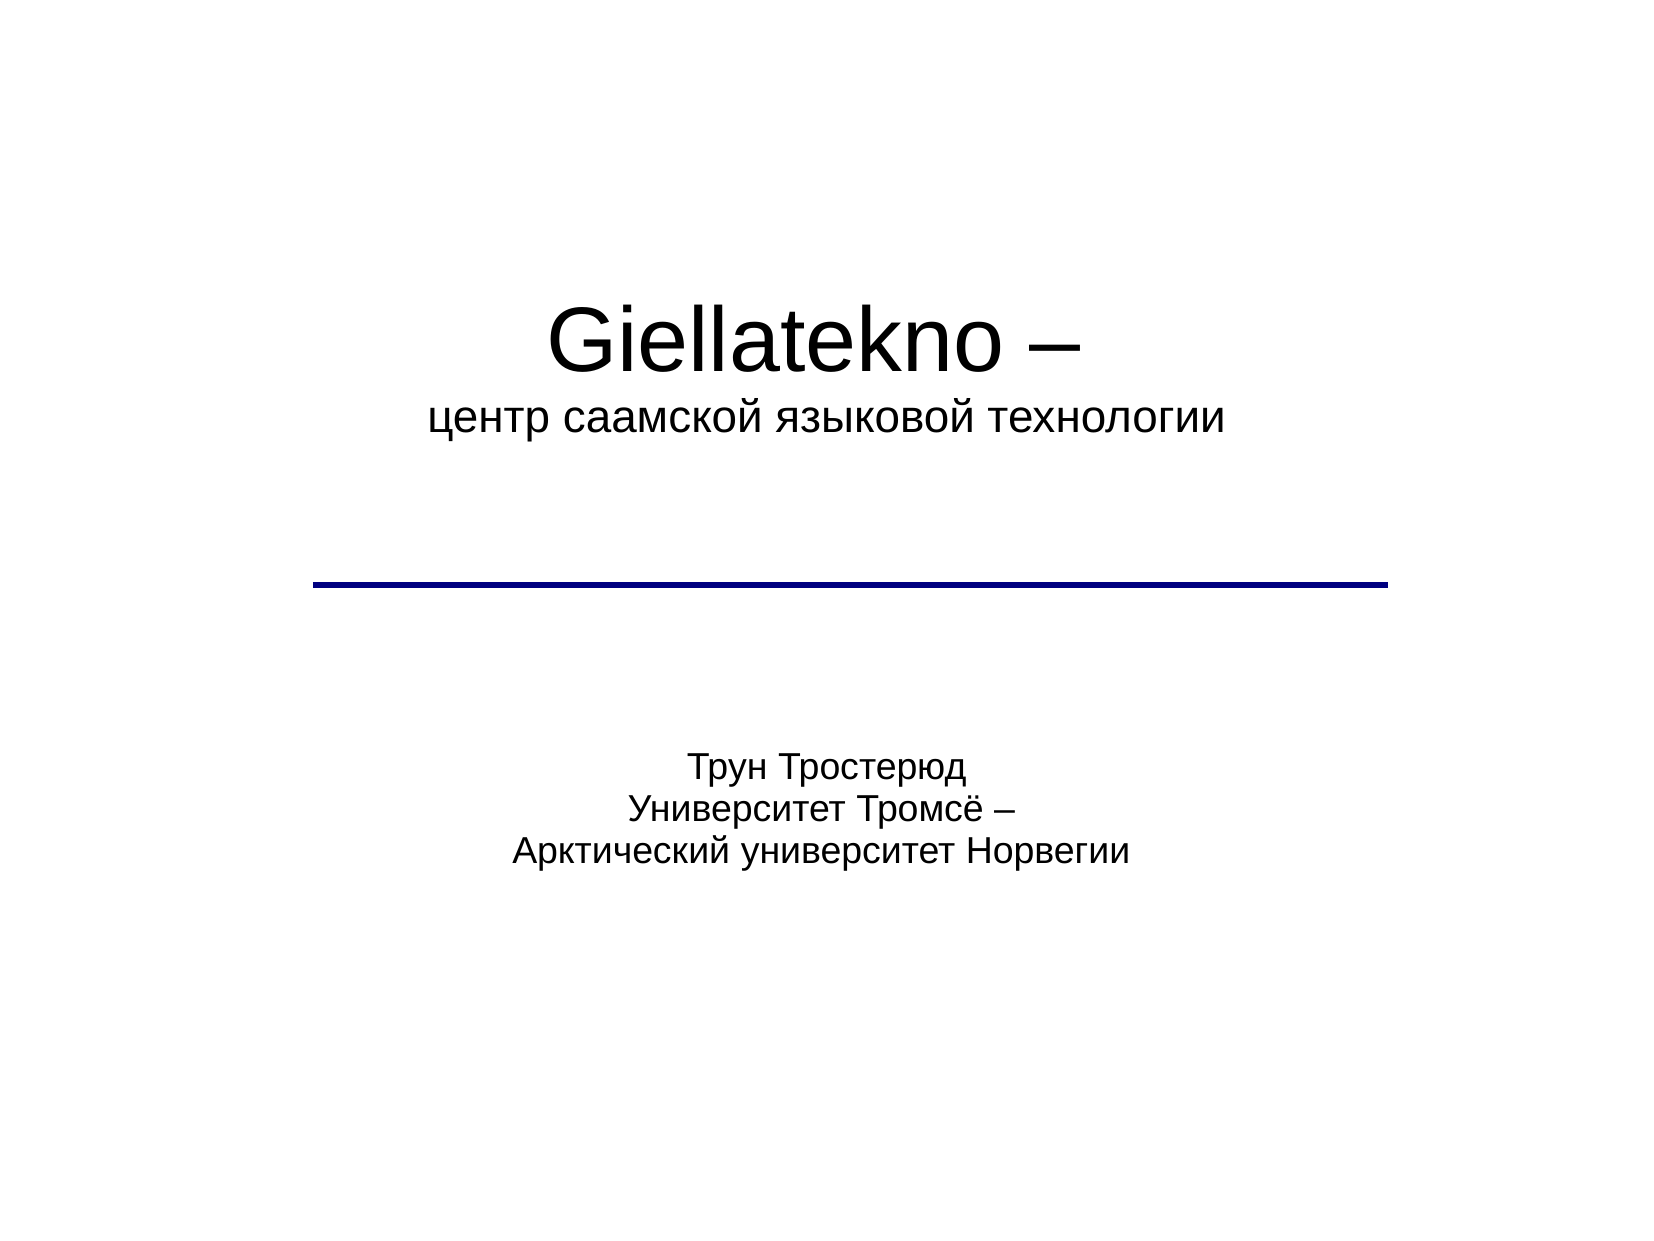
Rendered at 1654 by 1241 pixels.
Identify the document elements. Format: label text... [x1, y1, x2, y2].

title Giellatekno – центр саамской языковой технологии [82, 262, 1571, 470]
subtitle Трун Тростерюд Университет Тромсё – Арктический университет Норвегии [82, 507, 1571, 1109]
